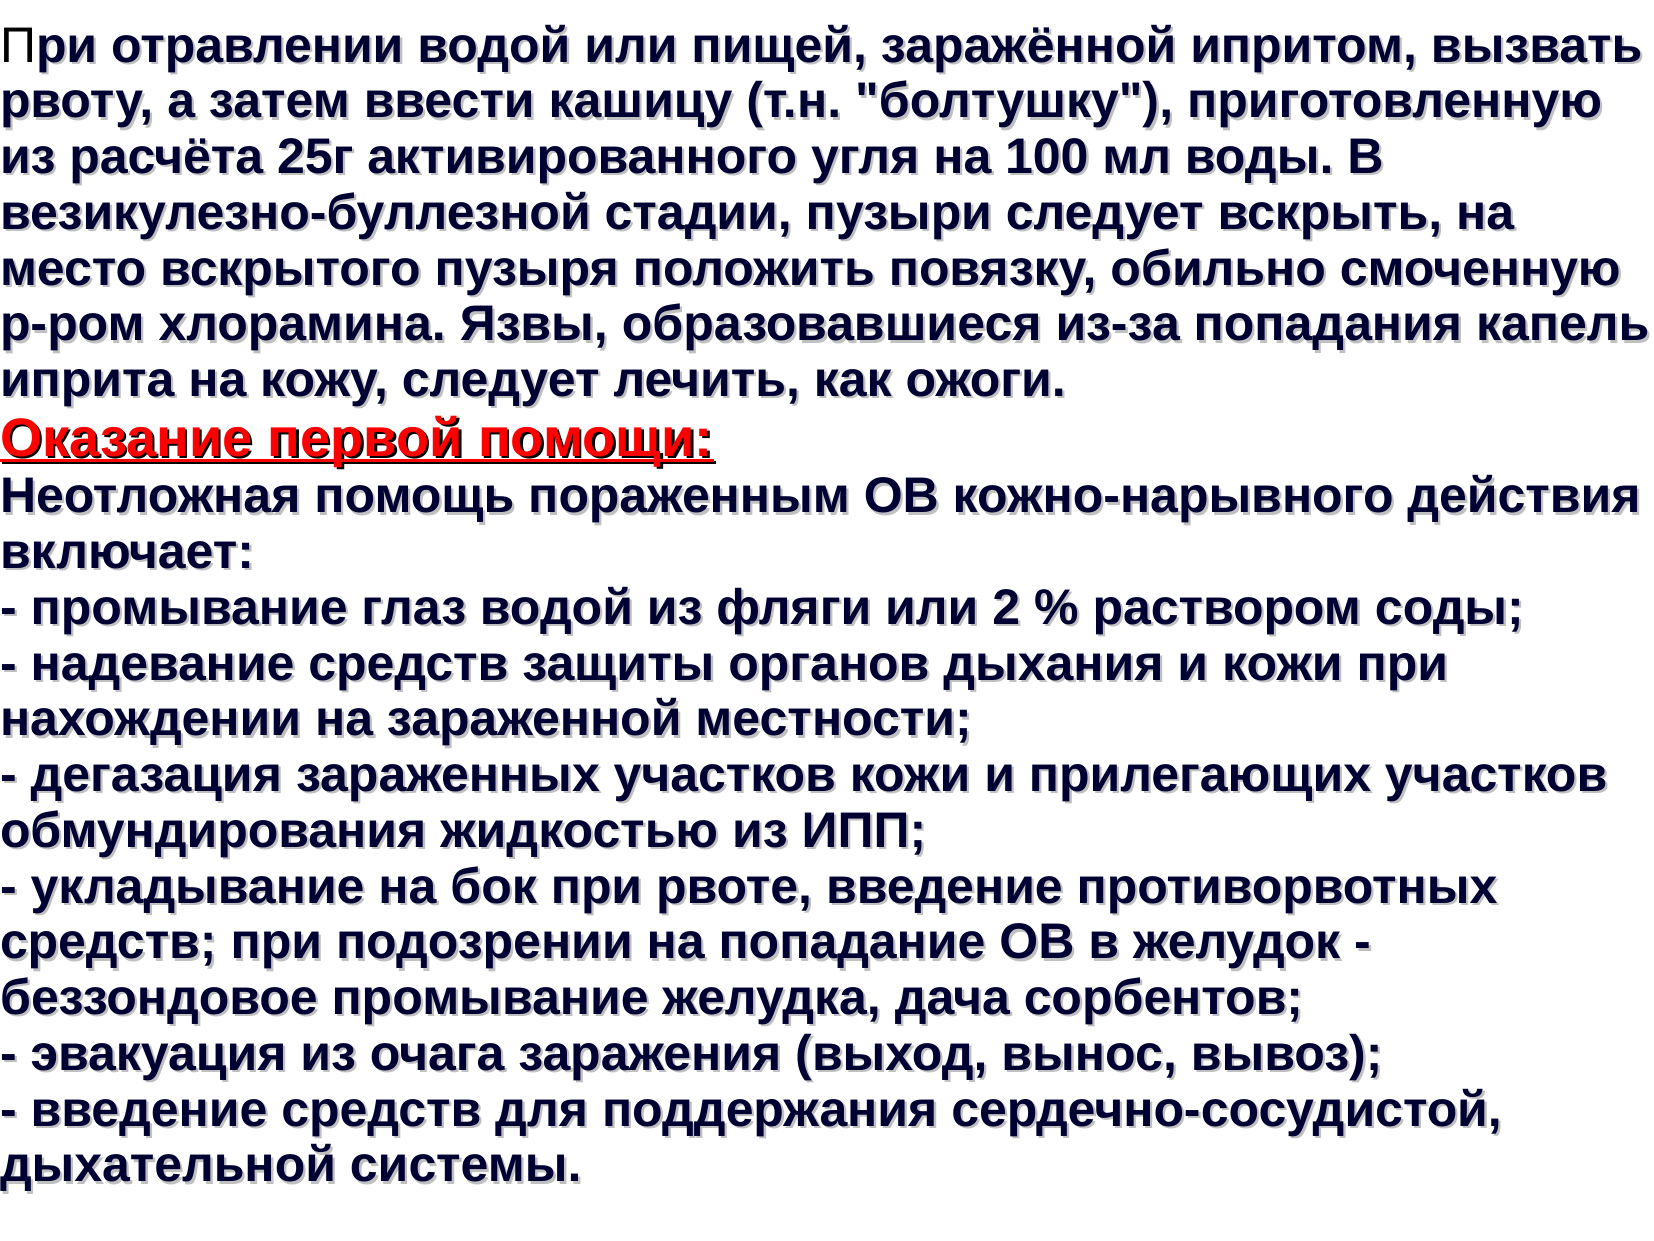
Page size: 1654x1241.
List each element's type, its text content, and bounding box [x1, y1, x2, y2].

subtitle При отравлении водой или пищей, заражённой ипритом, вызвать рвоту, а затем ввести кашицу (т.н. "болтушку"), приготовленную из расчёта 25г активированного угля на 100 мл воды. В везикулезно-буллезной стадии, пузыри следует вскрыть, на место вскрытого пузыря положить повязку, обильно смоченную р-ром хлорамина. Язвы, образовавшиеся из-за попадания капель иприта на кожу, следует лечить, как ожоги. Оказание первой помощи: Неотложная помощь пораженным ОВ кожно-нарывного действия включает: - промывание глаз водой из фляги или 2 % раствором соды; - надевание средств защиты органов дыхания и кожи при нахождении на зараженной местности; - дегазация зараженных участков кожи и прилегающих участков обмундирования жидкостью из ИПП; - укладывание на бок при рвоте, введение противорвотных средств; при подозрении на попадание ОВ в желудок - беззондовое промывание желудка, дача сорбентов; - эвакуация из очага заражения (выход, вынос, вывоз); - введение средств для поддержания сердечно-сосудистой, дыхательной системы. [0, 2, 1654, 1241]
